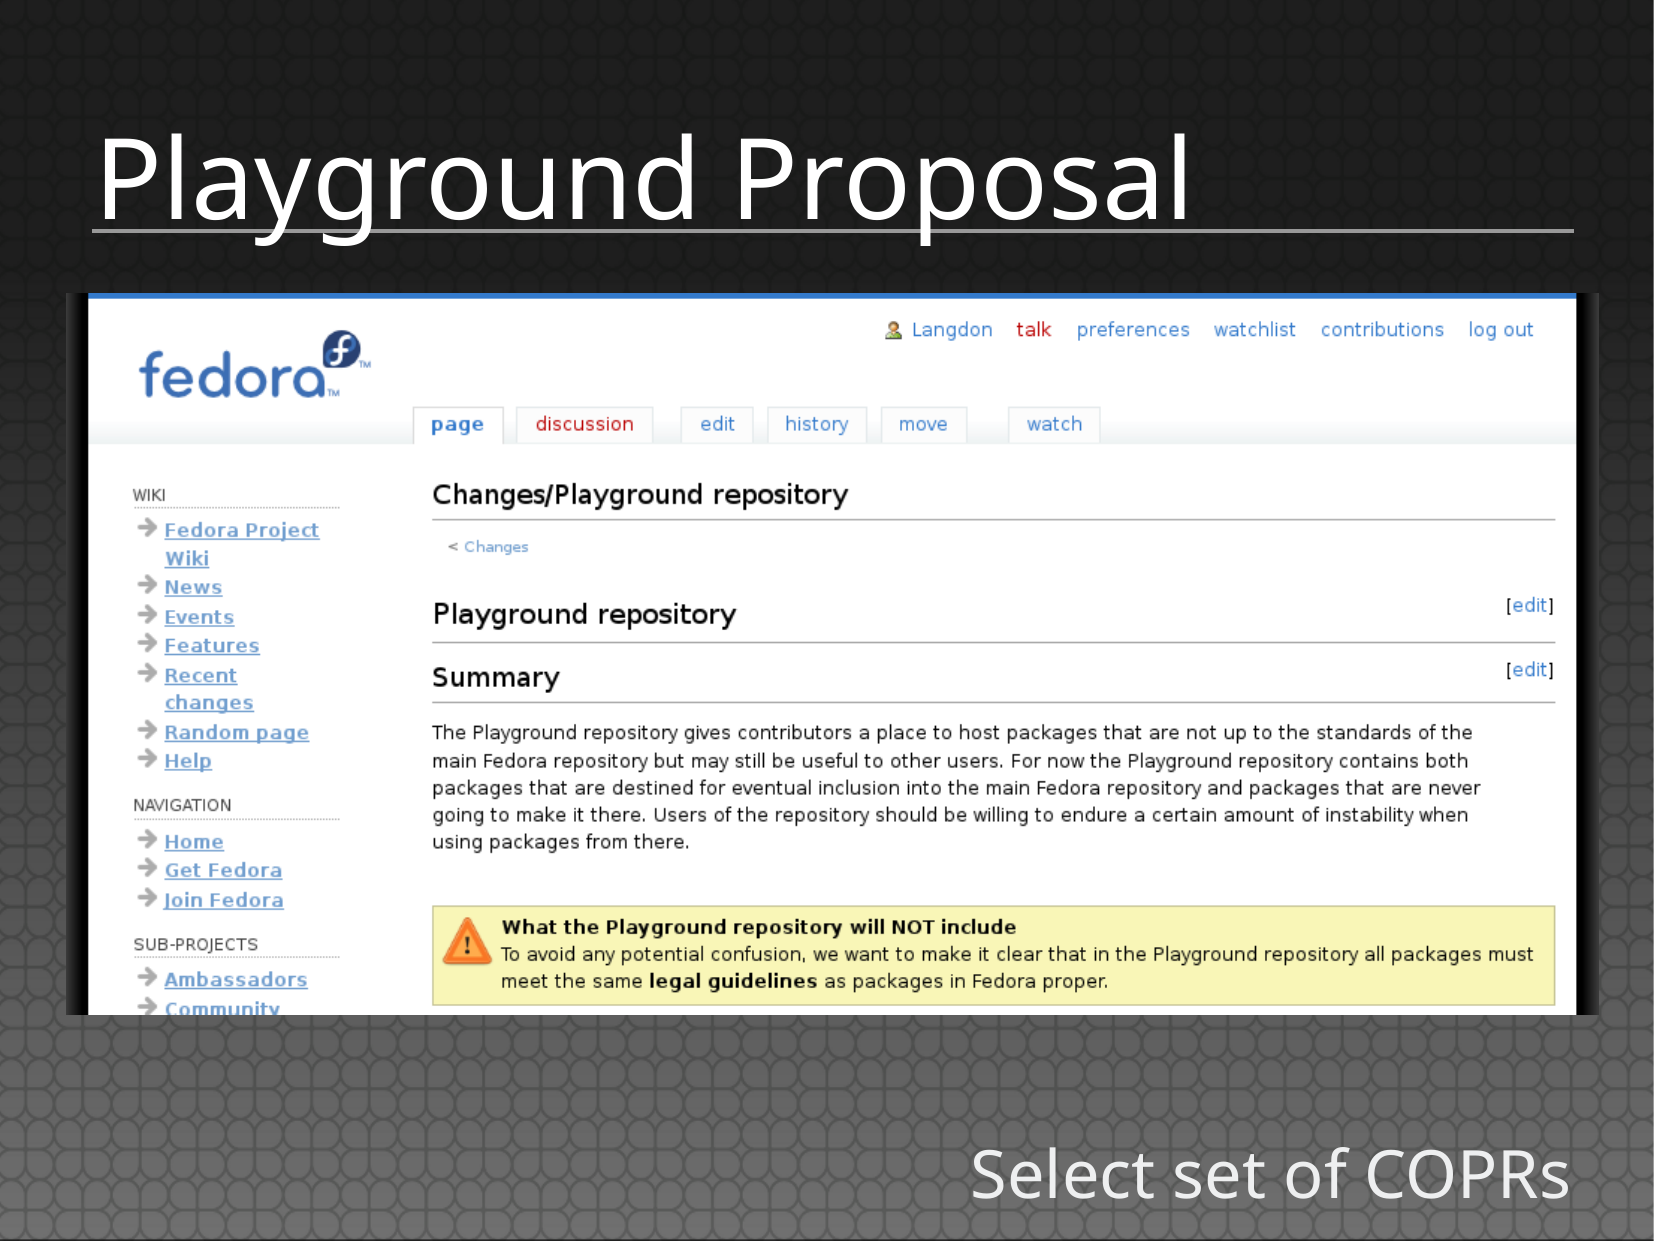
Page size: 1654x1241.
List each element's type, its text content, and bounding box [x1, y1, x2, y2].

list Select set of COPRs [105, 1030, 1573, 1219]
title Playground Proposal [94, 100, 1426, 251]
picture [0, 0, 1654, 1241]
